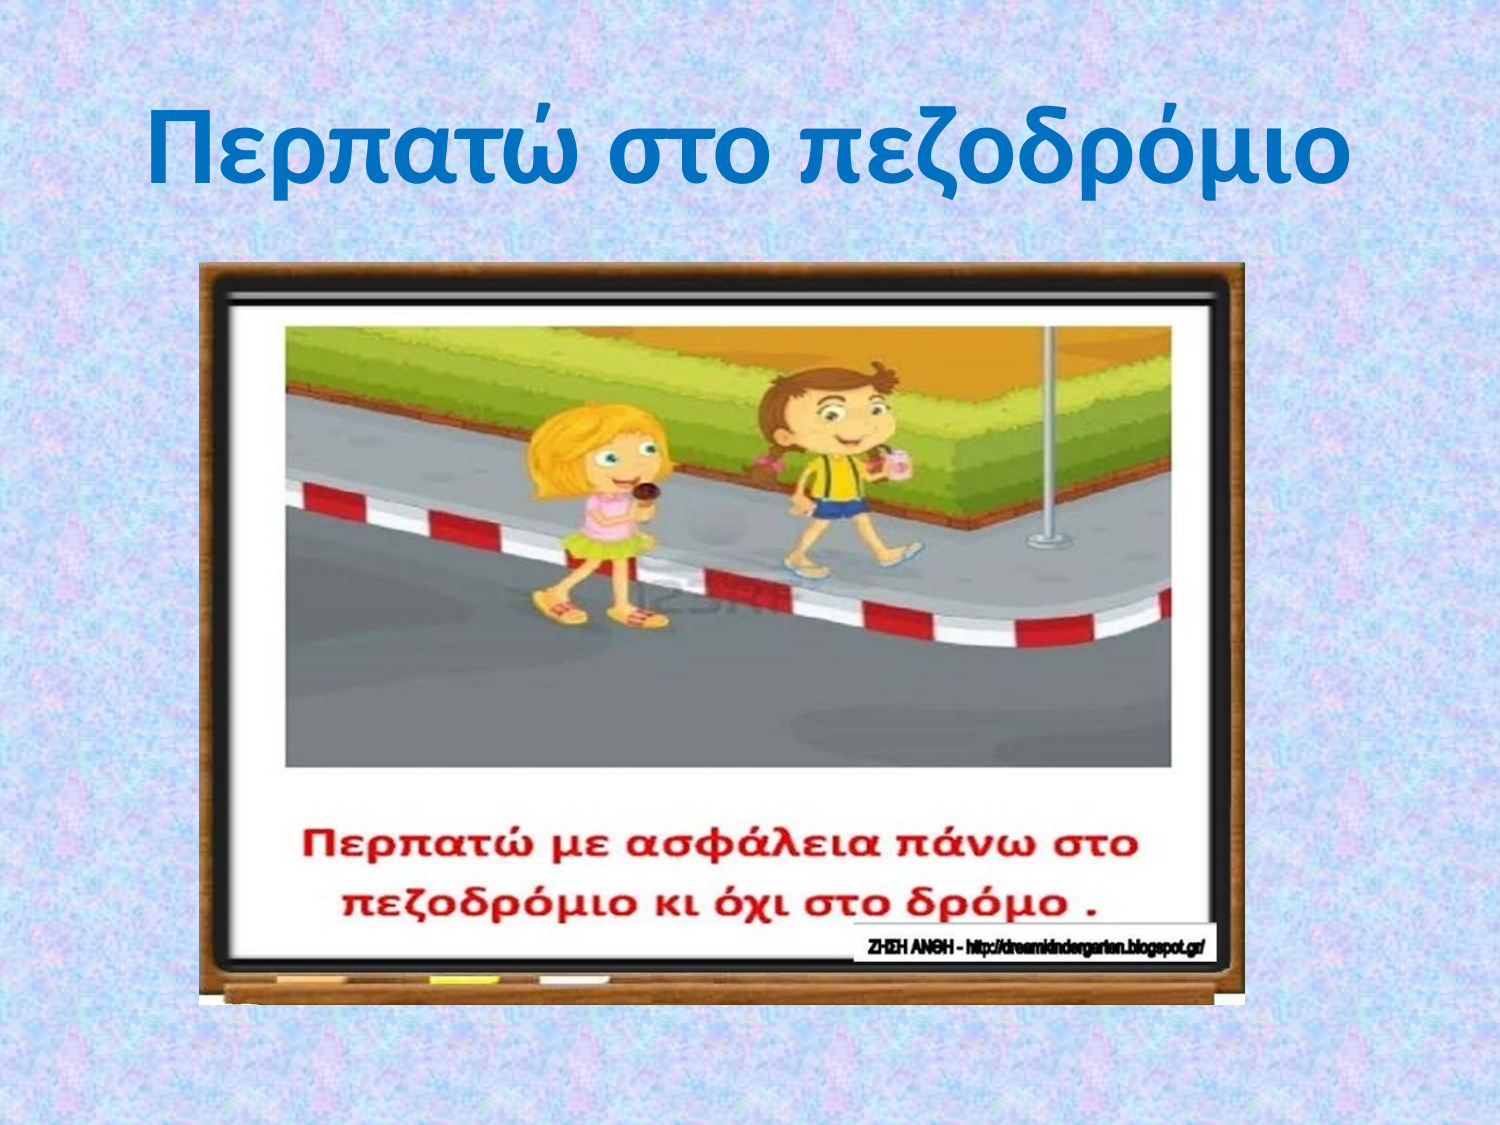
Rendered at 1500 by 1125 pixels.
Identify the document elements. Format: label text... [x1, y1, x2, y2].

picture [0, 0, 1500, 1125]
title Περπατώ στο πεζοδρόμιο [75, 45, 1425, 233]
